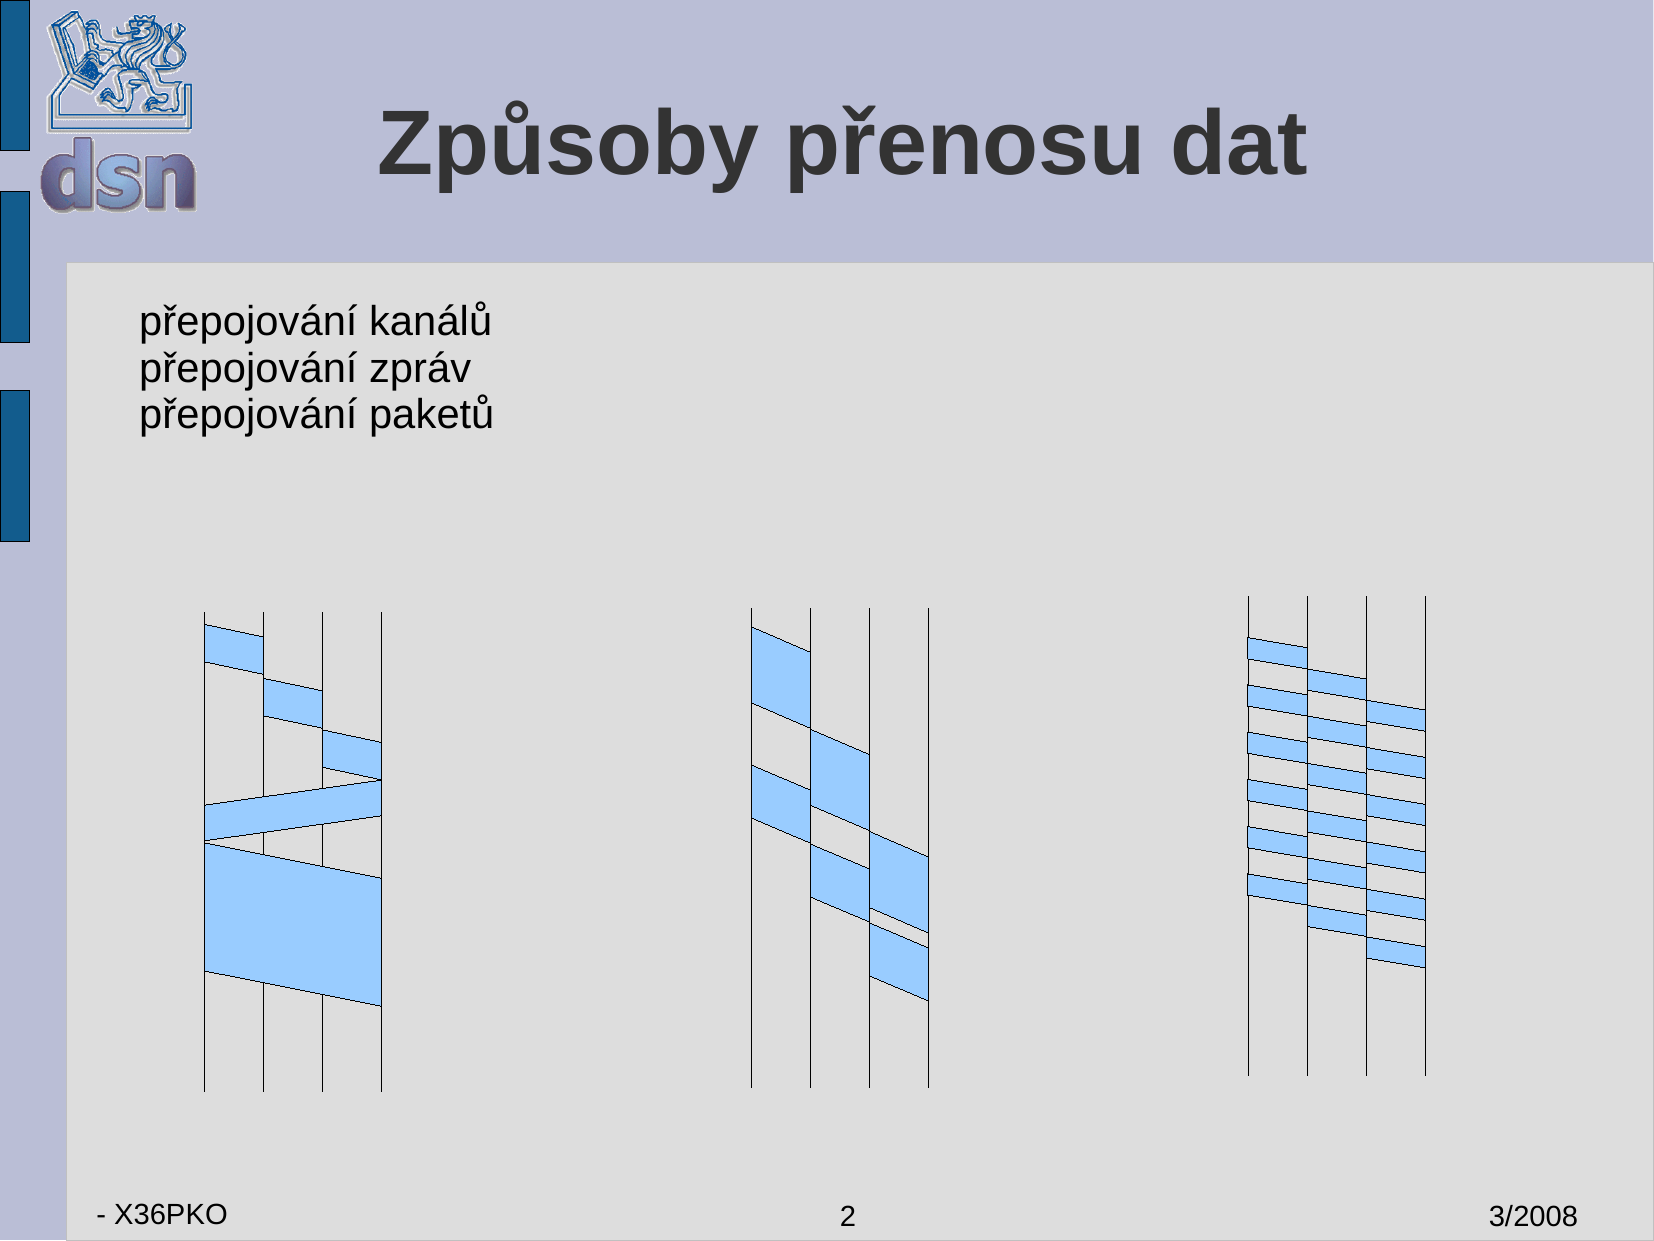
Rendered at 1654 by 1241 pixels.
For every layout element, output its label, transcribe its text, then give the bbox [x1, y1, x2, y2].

text_box [1247, 732, 1426, 826]
title Způsoby přenosu dat [210, 39, 1478, 247]
text_box [1247, 779, 1426, 873]
text_box [751, 626, 929, 1001]
text_box [204, 624, 264, 675]
picture [10, 10, 223, 230]
list přepojování kanálů přepojování zpráv přepojování paketů [121, 297, 585, 459]
text_box [1247, 637, 1426, 732]
text_box [204, 678, 382, 841]
text_box [1247, 684, 1426, 779]
text_box [204, 842, 382, 1007]
text_box [1247, 873, 1426, 968]
text_box [1247, 826, 1426, 921]
